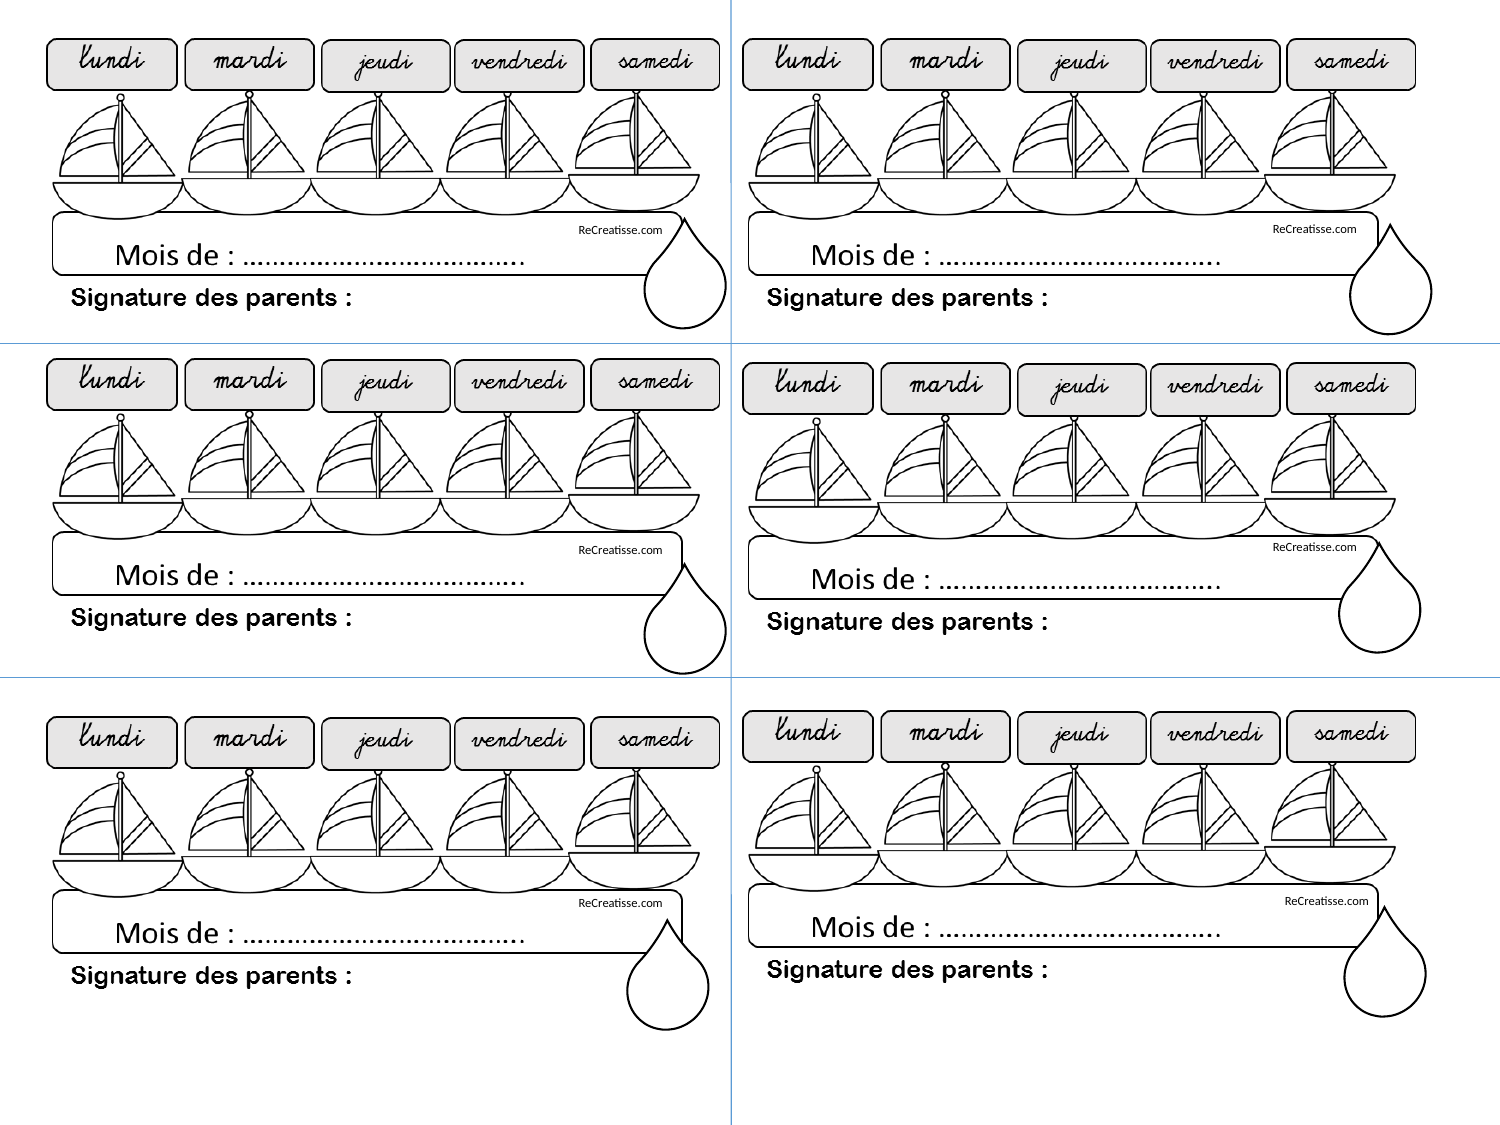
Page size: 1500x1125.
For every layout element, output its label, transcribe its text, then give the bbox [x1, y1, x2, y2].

picture [46, 38, 720, 326]
picture [742, 362, 1416, 650]
text_box ReCreatisse.com [564, 887, 678, 917]
picture [46, 358, 720, 646]
text_box [1339, 543, 1421, 653]
text_box ReCreatisse.com [564, 534, 678, 564]
text_box ReCreatisse.com [1258, 214, 1372, 244]
text_box [1350, 224, 1432, 335]
text_box ReCreatisse.com [564, 214, 678, 244]
picture [742, 710, 1416, 998]
text_box ReCreatisse.com [1270, 885, 1384, 915]
picture [1395, 631, 1416, 650]
text_box [1344, 907, 1426, 1017]
picture [46, 716, 720, 1004]
picture [700, 309, 720, 326]
text_box [644, 219, 726, 329]
text_box [644, 564, 726, 674]
text_box ReCreatisse.com [1258, 532, 1372, 562]
text_box [627, 920, 709, 1030]
picture [742, 38, 1416, 326]
